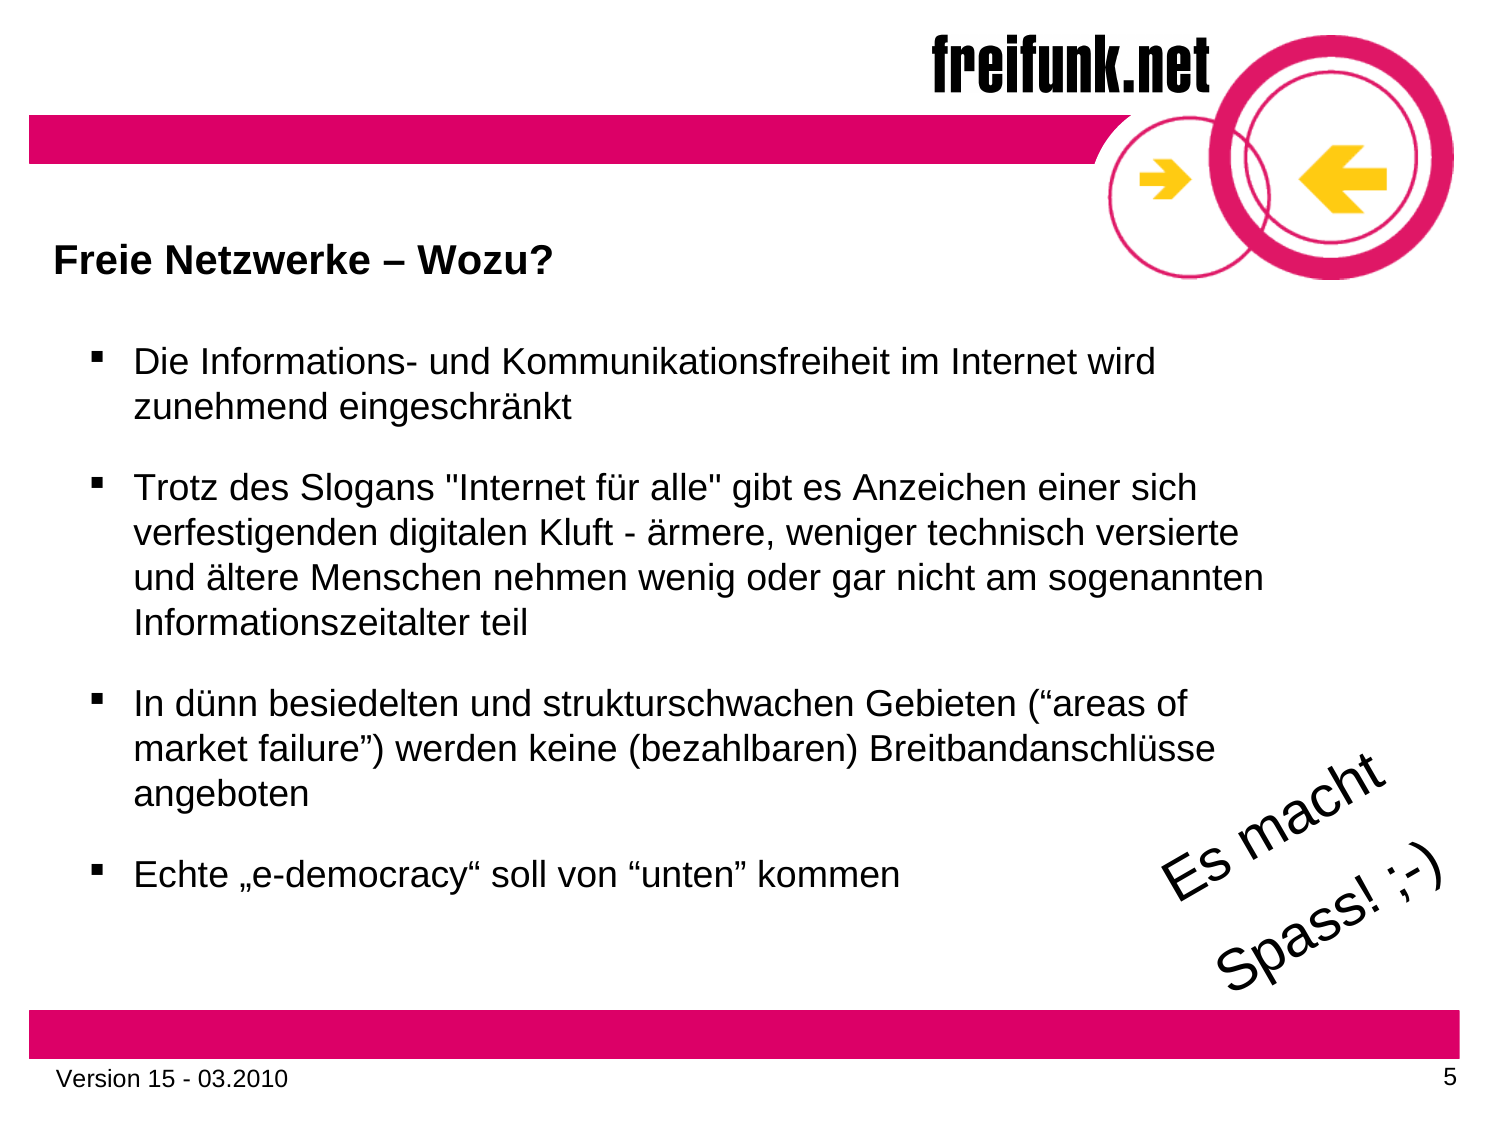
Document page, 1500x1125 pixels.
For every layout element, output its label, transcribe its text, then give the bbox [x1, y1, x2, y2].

text_box Die Informations- und Kommunikationsfreiheit im Internet wird zunehmend eingeschränkt Trotz des Slogans "Internet für alle" gibt es Anzeichen einer sich verfestigenden digitalen Kluft - ärmere, weniger technisch versierte und ältere Menschen nehmen wenig oder gar nicht am sogenannten Informationszeitalter teil In dünn besiedelten und strukturschwachen Gebieten (“areas of market failure”) werden keine (bezahlbaren) Breitbandanschlüsse angeboten Echte „e-democracy“ soll von “unten” kommen [59, 337, 1288, 985]
text_box Freie Netzwerke – Wozu? [53, 233, 1046, 313]
picture [932, 34, 1454, 280]
text_box Es macht Spass! ;-) [1123, 685, 1500, 1019]
